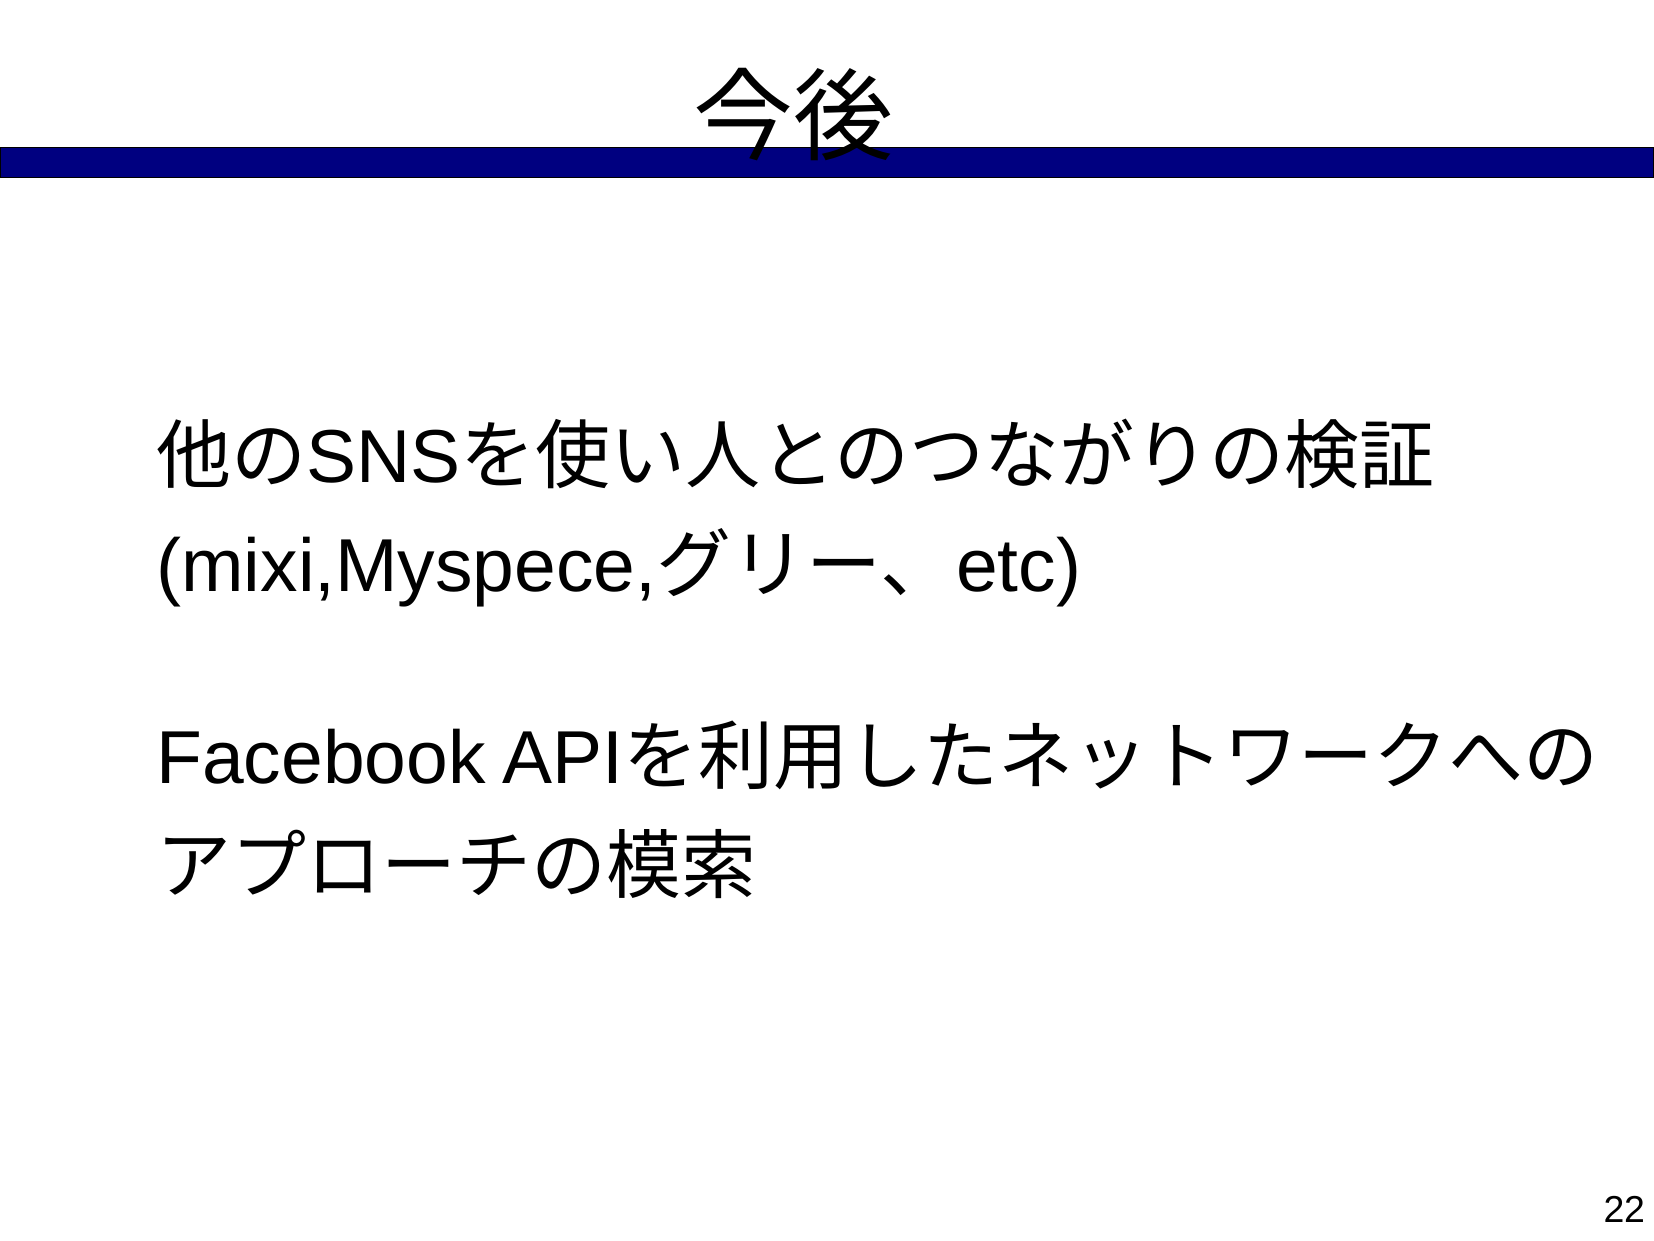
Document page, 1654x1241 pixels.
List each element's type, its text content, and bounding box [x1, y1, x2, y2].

text_box 22 [1588, 1181, 1654, 1239]
text_box 他のSNSを使い人とのつながりの検証 (mixi,Myspece,グリー、etc) Facebook APIを利用したネットワークへの アプローチの模索 [141, 388, 1506, 815]
text_box [0, 147, 1654, 178]
text_box 今後 [679, 29, 909, 145]
